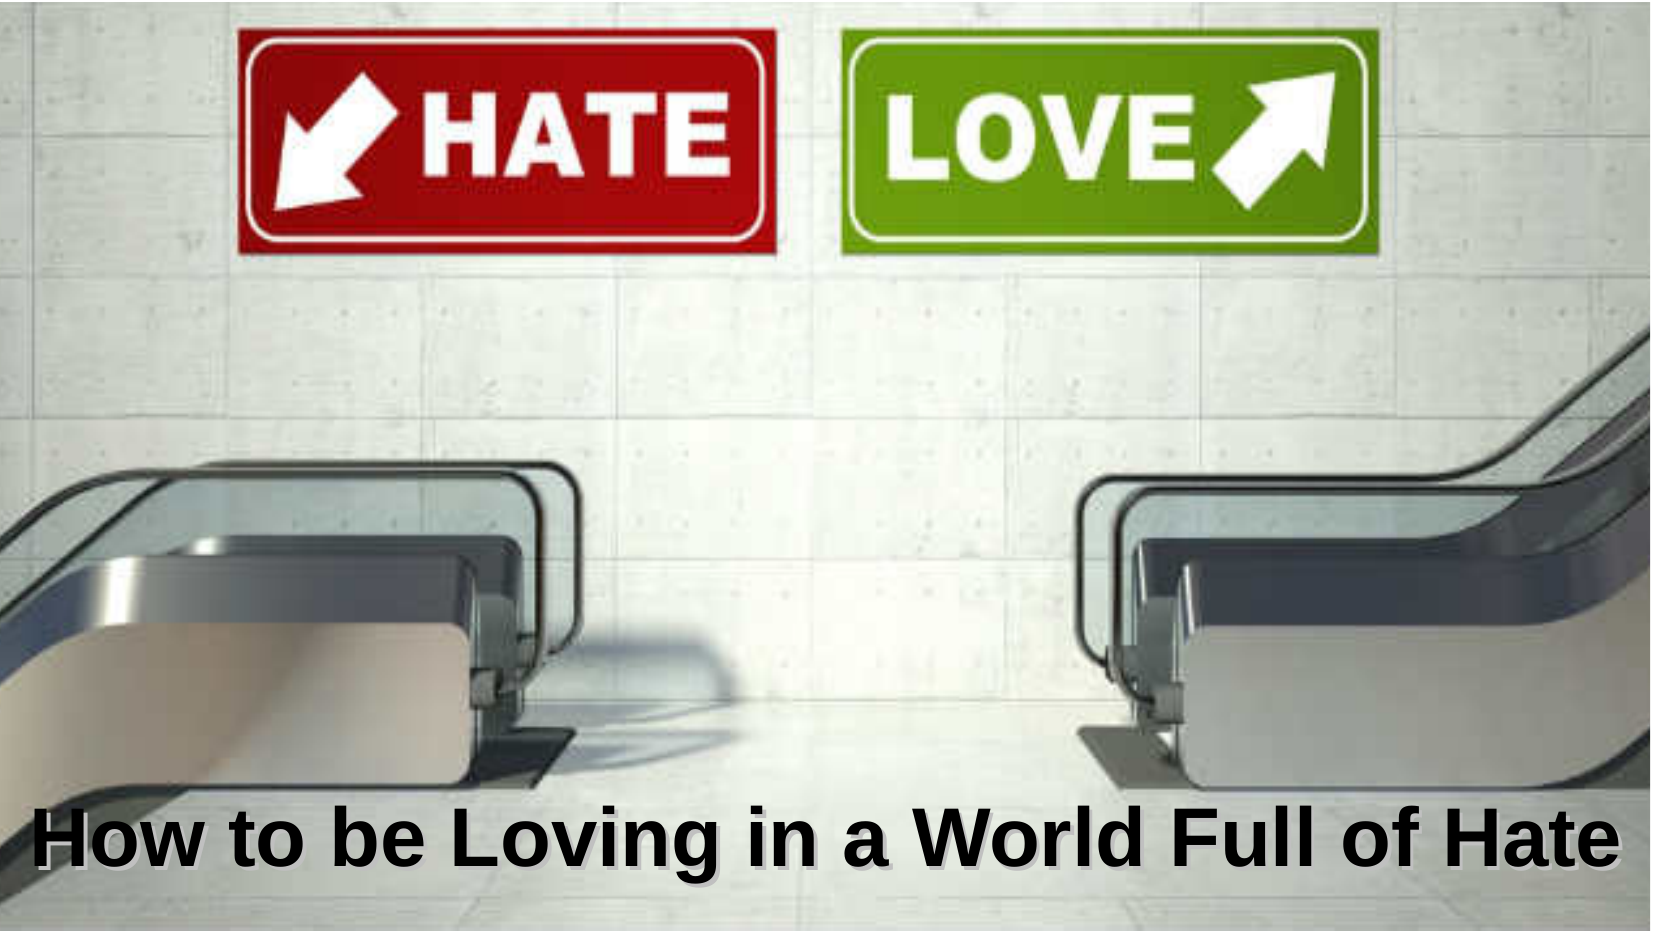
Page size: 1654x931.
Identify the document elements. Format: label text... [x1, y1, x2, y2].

title How to be Loving in a World Full of Hate [0, 735, 1654, 931]
picture [0, 2, 1651, 735]
